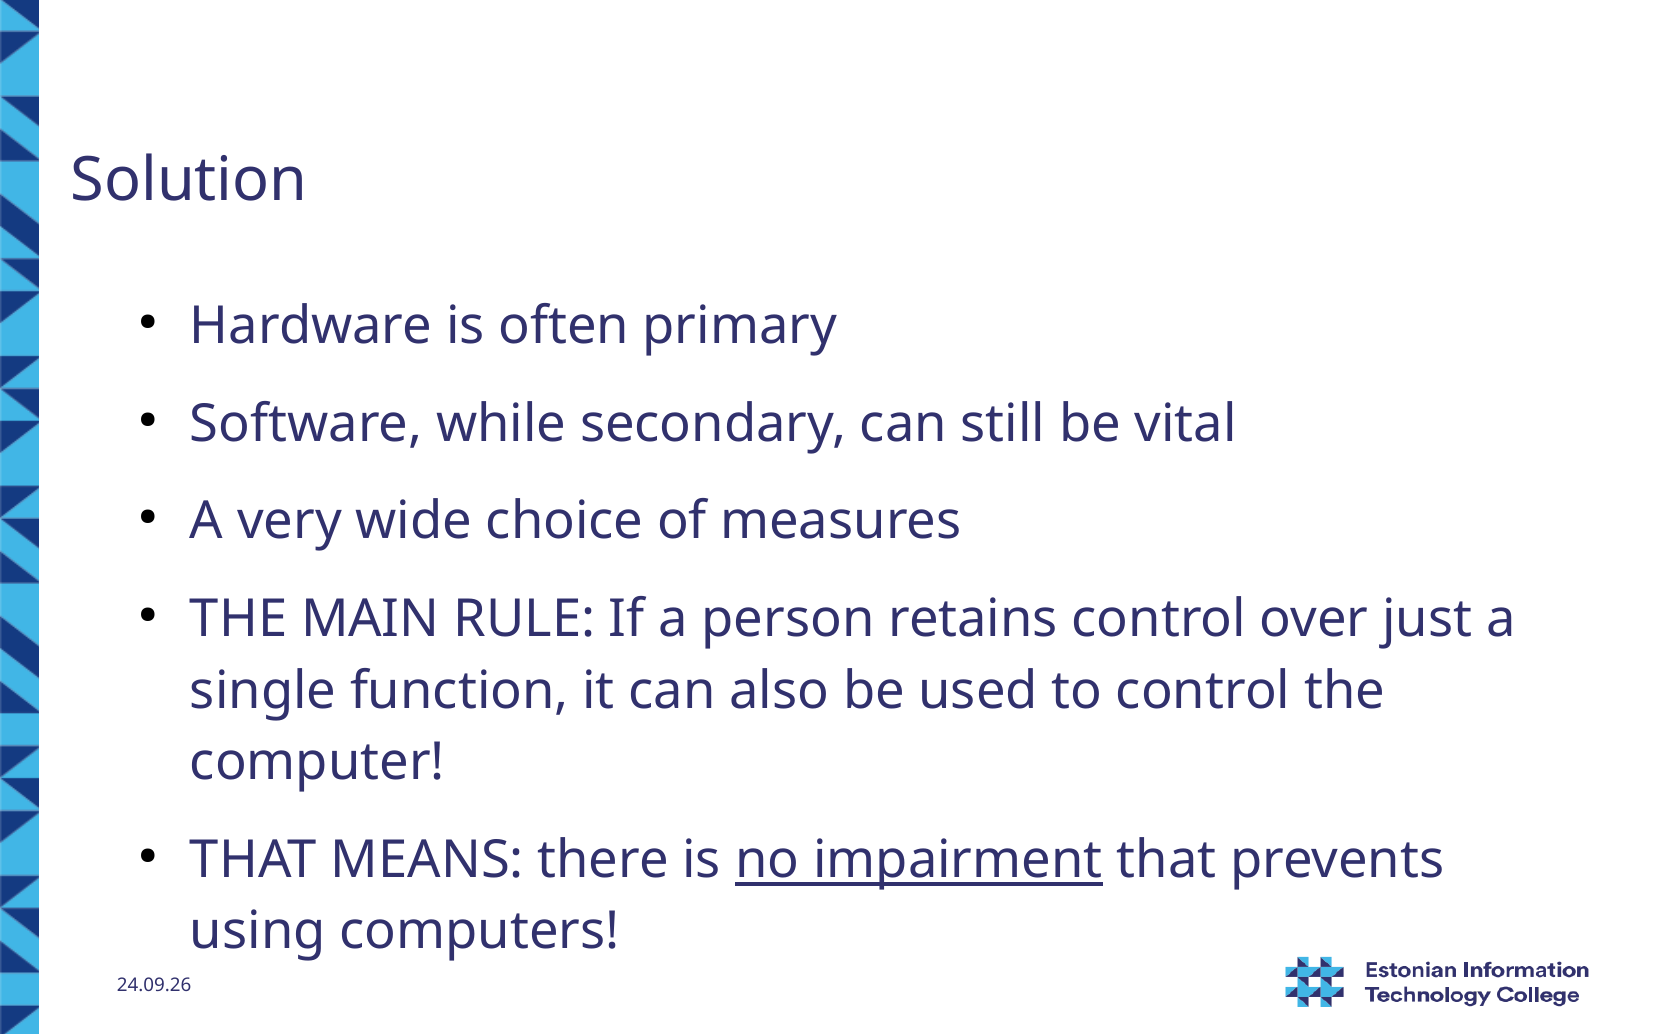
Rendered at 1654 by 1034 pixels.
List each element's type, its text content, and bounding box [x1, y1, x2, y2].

list Hardware is often primary Software, while secondary, can still be vital A very wide choice of measures THE MAIN RULE: If a person retains control over just a single function, it can also be used to control the computer! THAT MEANS: there is no impairment that prevents using computers! [121, 287, 1533, 970]
title Solution [70, 90, 1207, 264]
